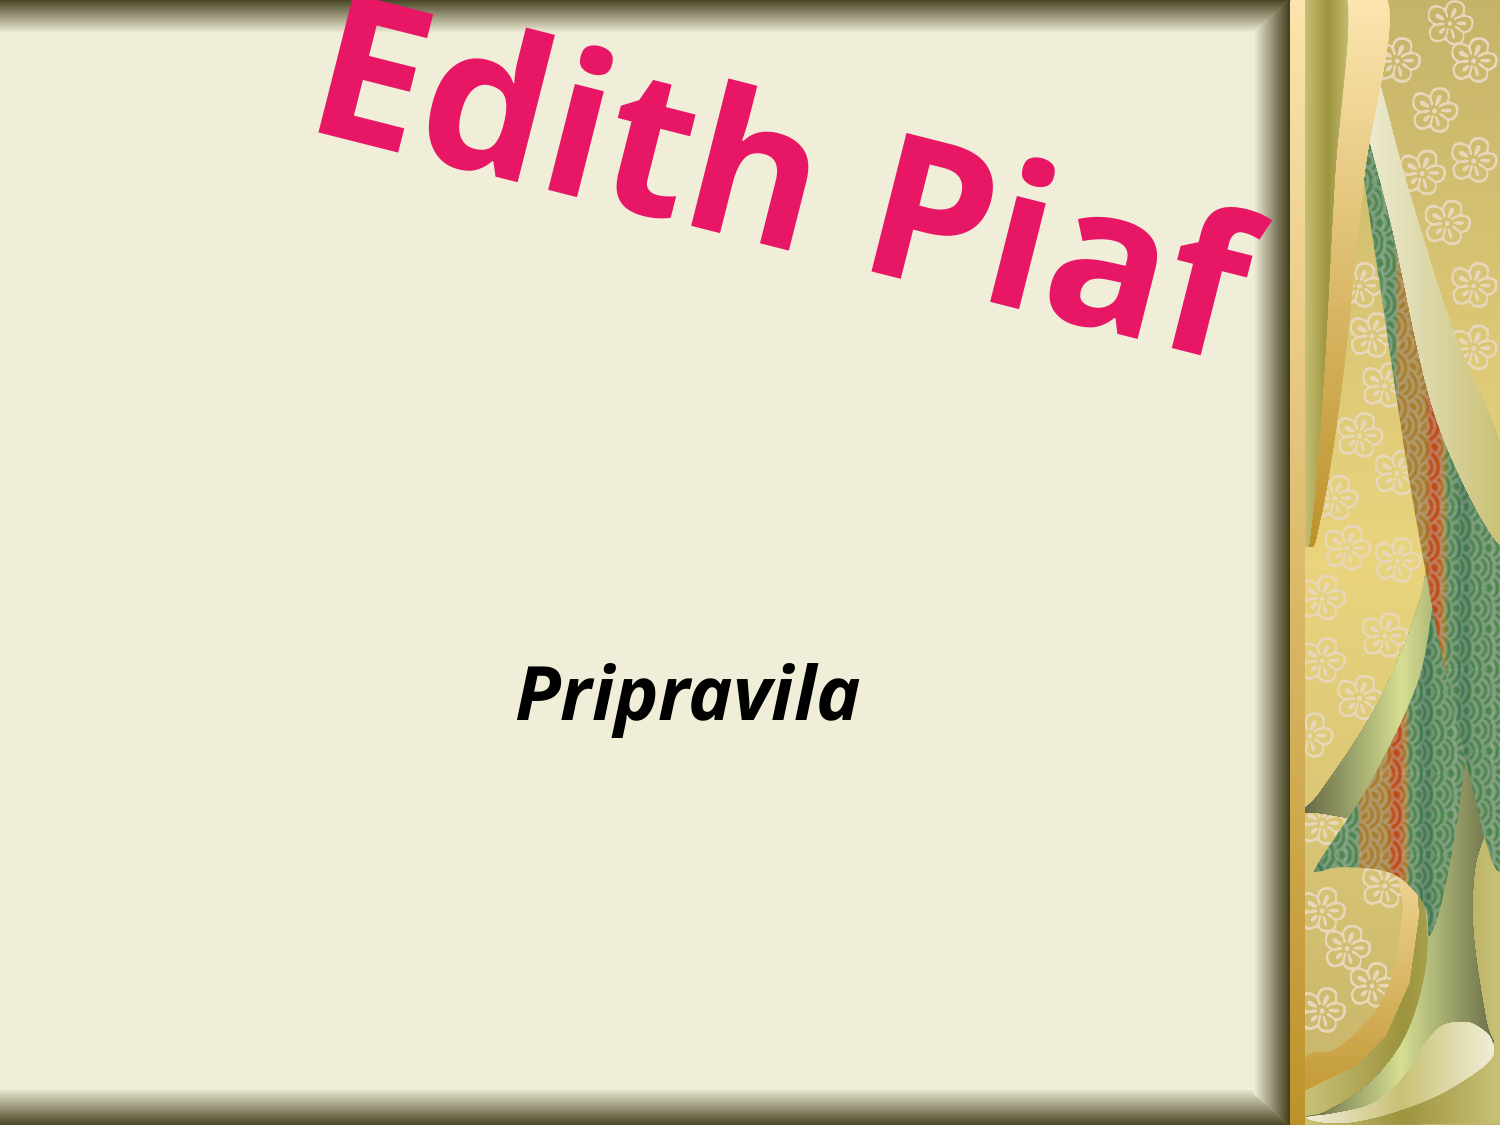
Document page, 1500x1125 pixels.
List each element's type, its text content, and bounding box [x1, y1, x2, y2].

subtitle Pripravila [206, 637, 1209, 925]
text_box Edith Piaf [172, 0, 1175, 792]
text_box Edith Piaf [1080, 279, 1121, 308]
picture [1314, 144, 1500, 936]
